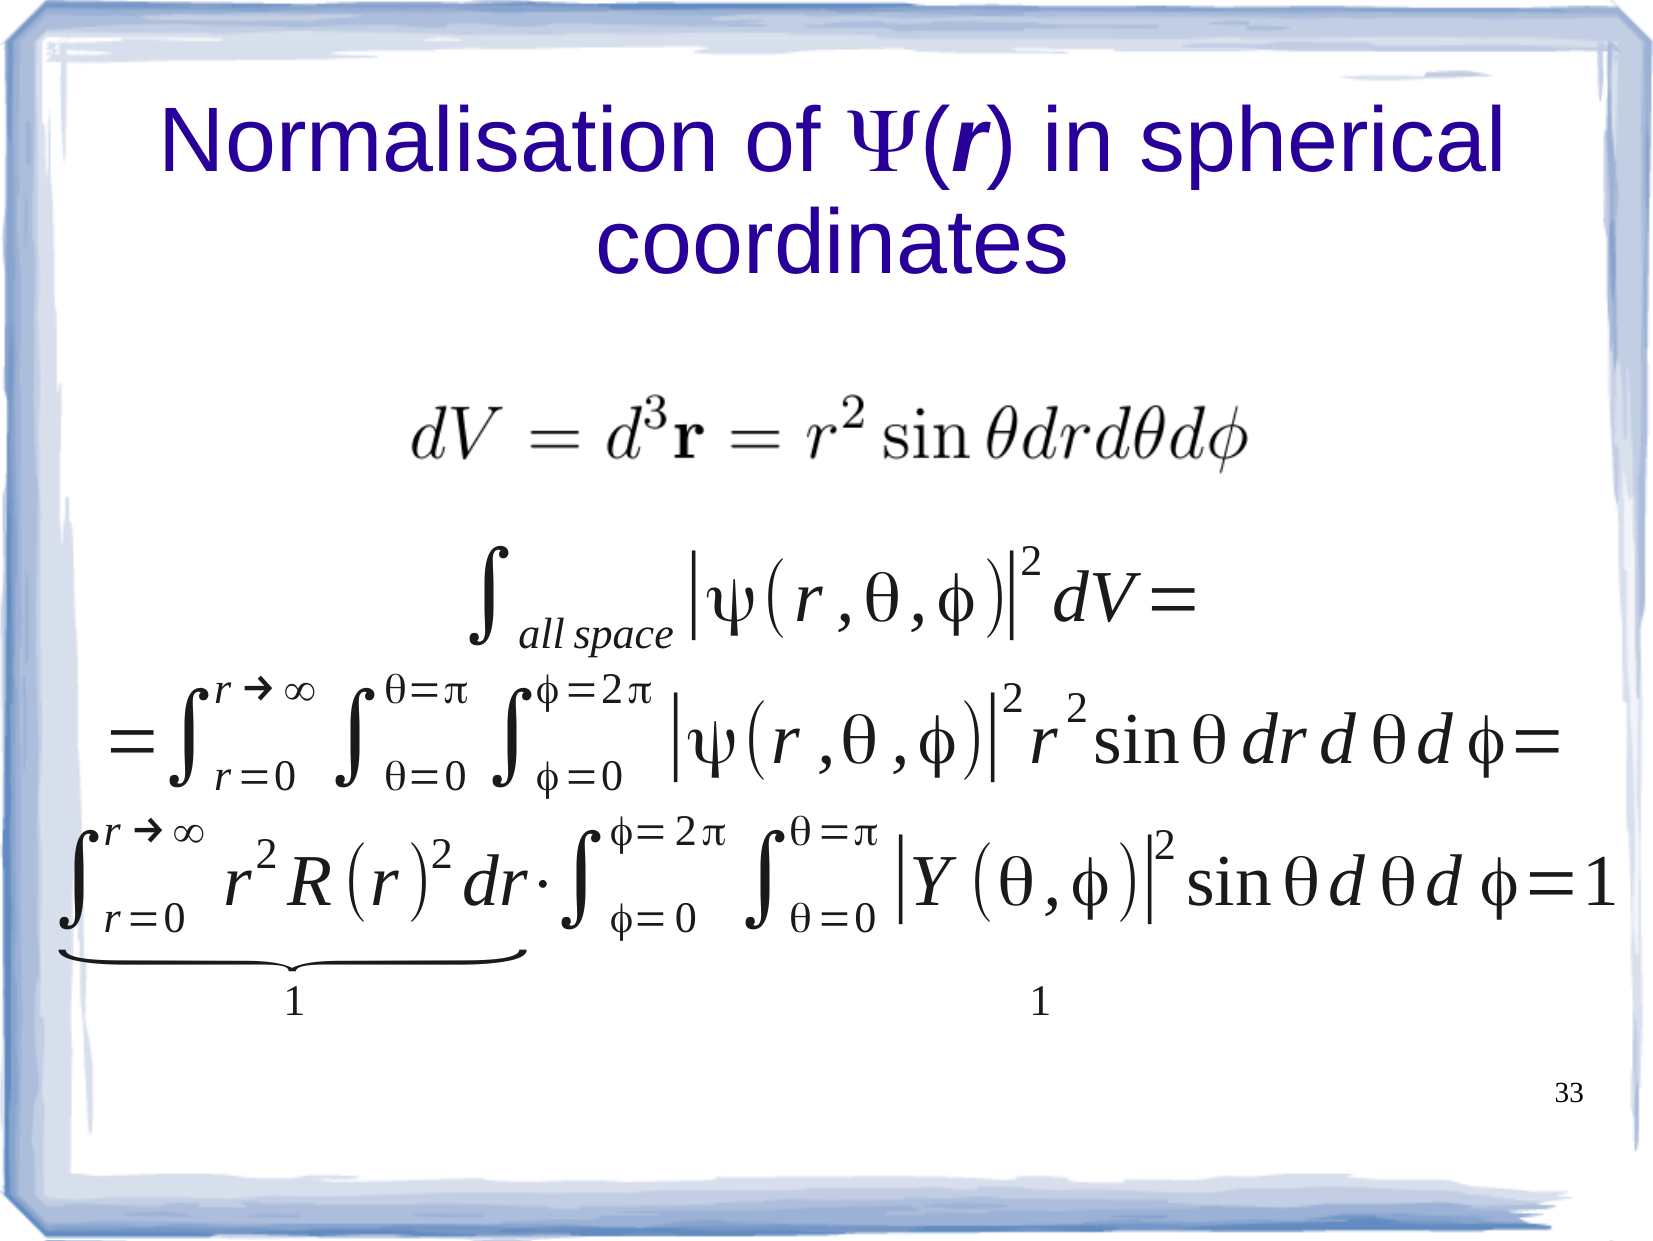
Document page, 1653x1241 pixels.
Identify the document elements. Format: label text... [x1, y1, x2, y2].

title Normalisation of Y(r) in spherical coordinates [91, 90, 1576, 295]
picture [0, 0, 1653, 1241]
chart [30, 534, 1637, 1026]
